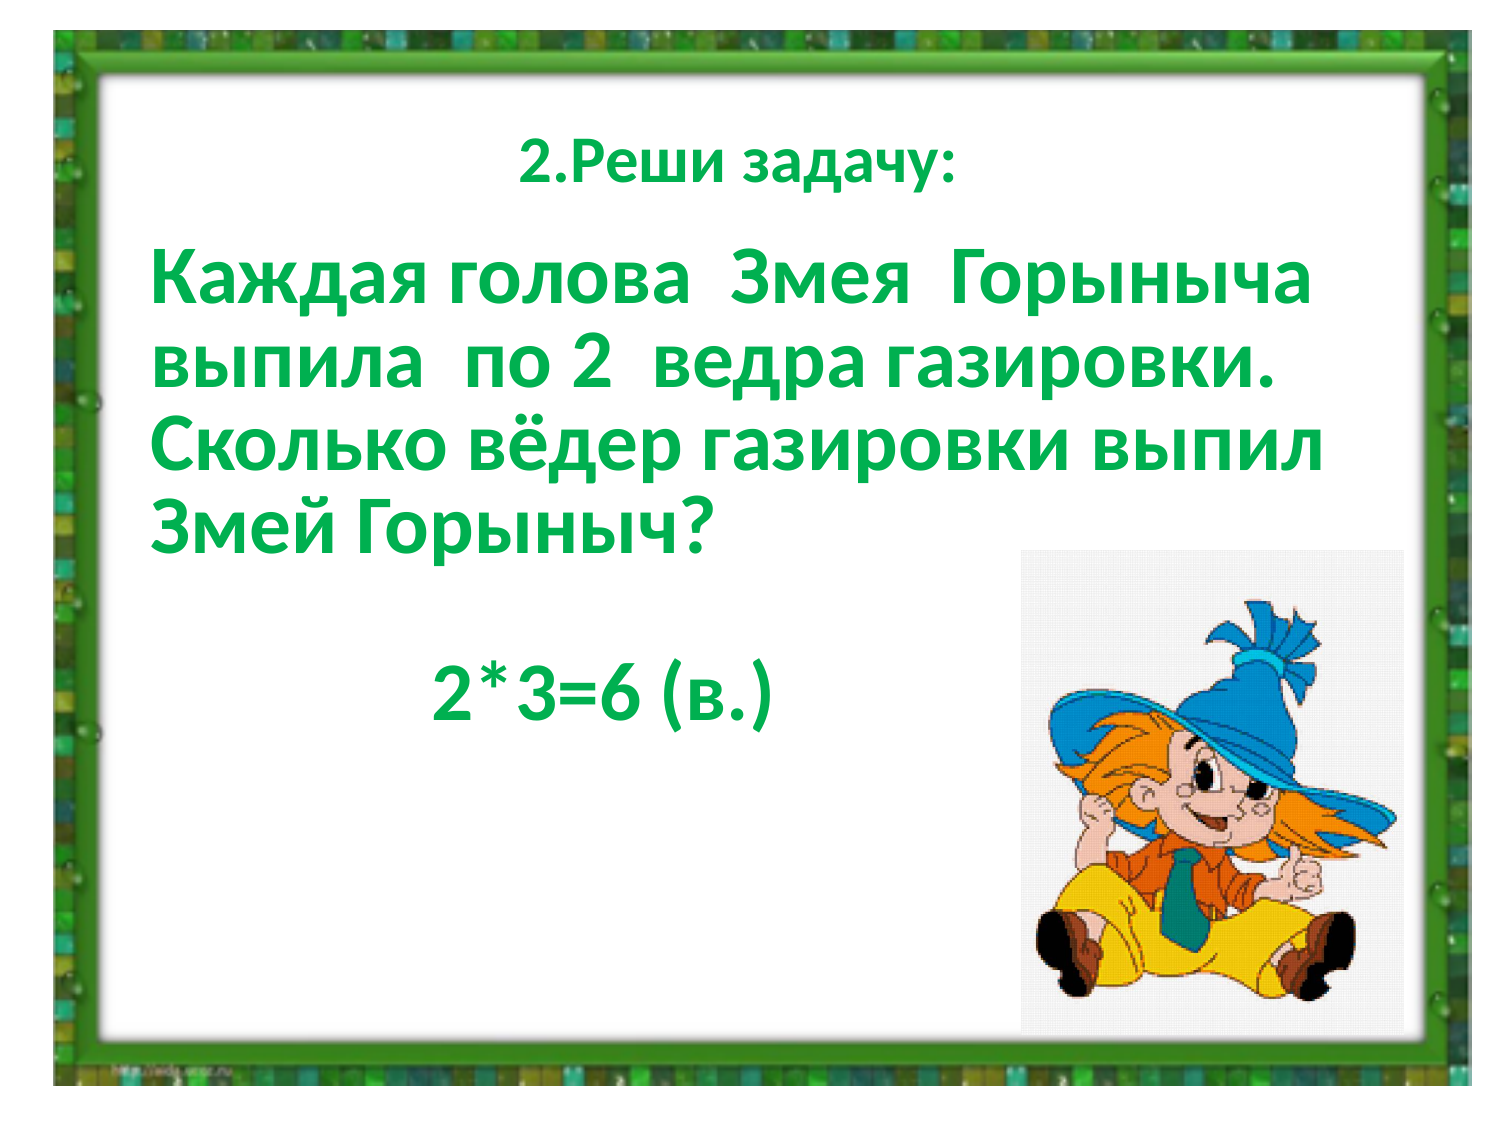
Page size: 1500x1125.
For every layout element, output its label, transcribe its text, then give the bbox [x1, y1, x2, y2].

picture [53, 30, 1472, 1086]
text_box 2.Реши задачу: Каждая голова Змея Горыныча выпила по 2 ведра газировки. Сколько вёдер газировки выпил Змей Горыныч? 2*3=6 (в.) [135, 125, 1388, 1125]
